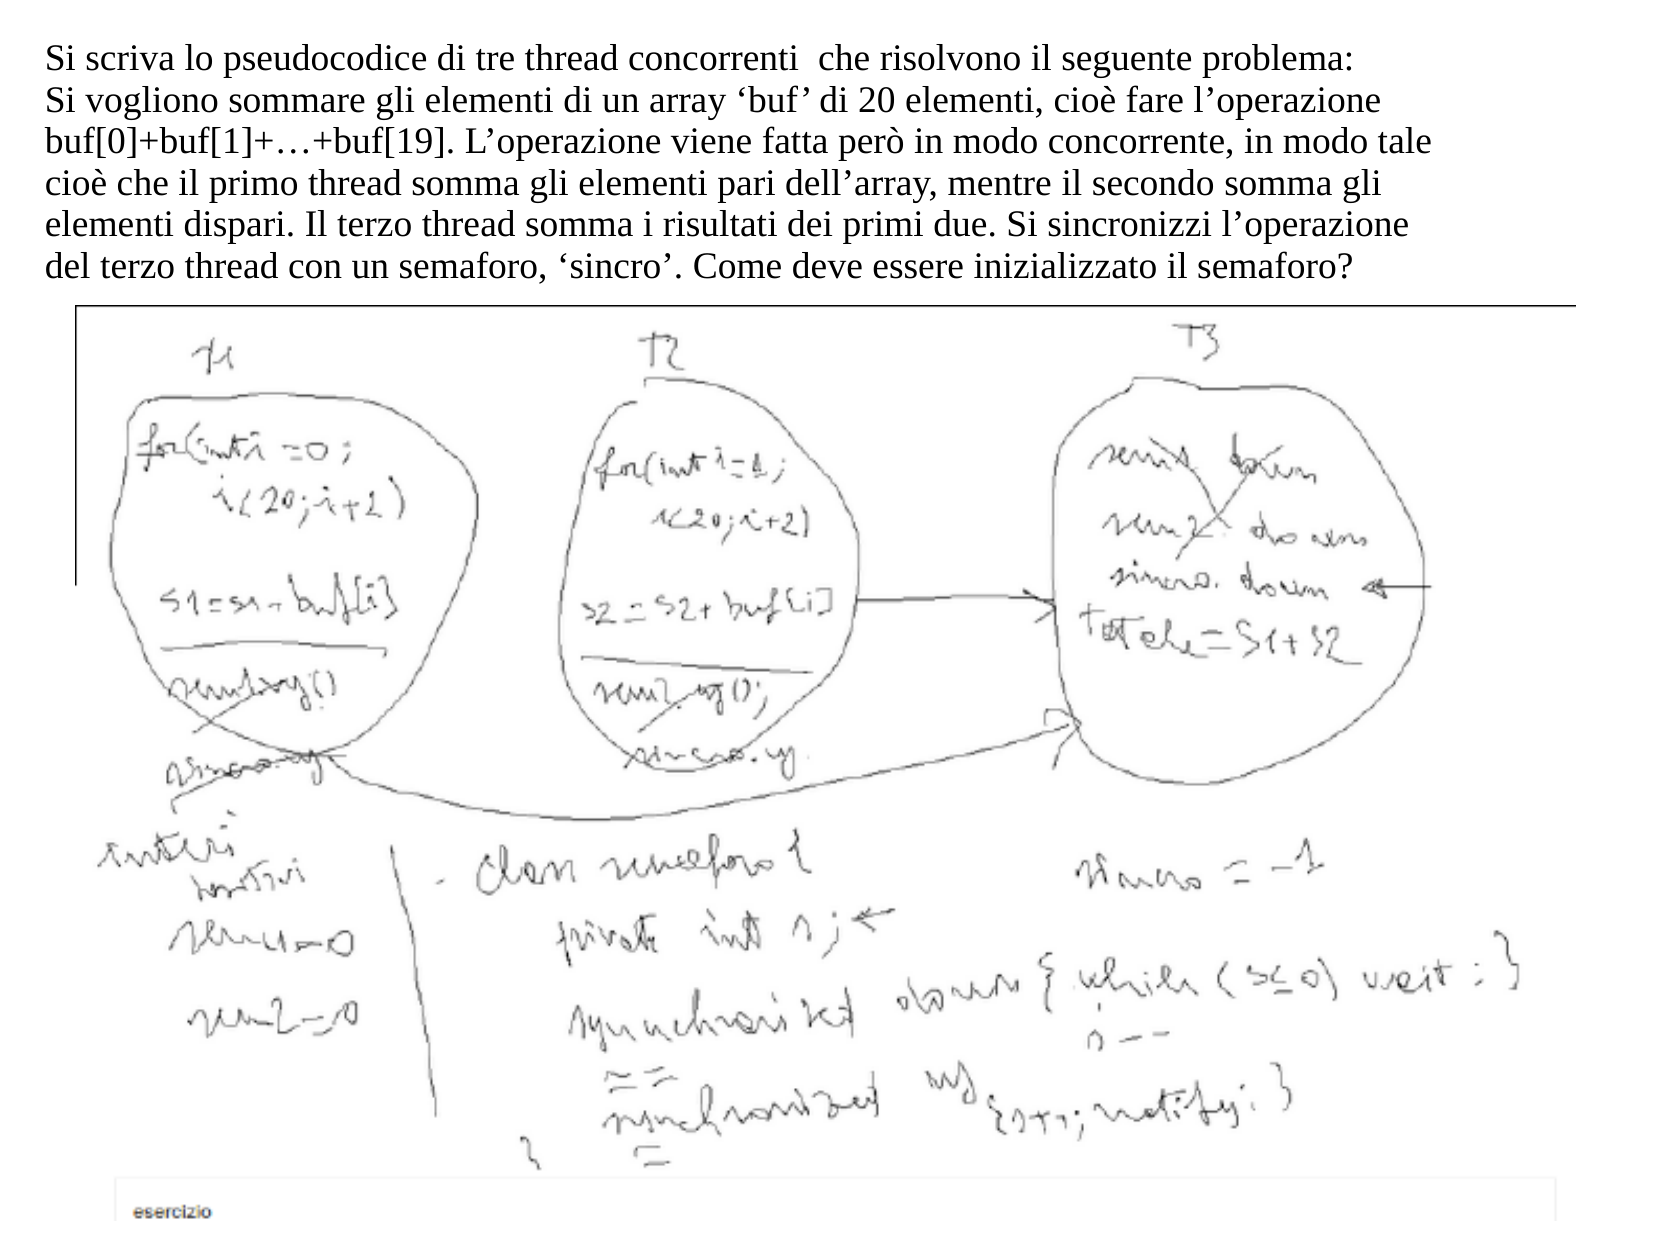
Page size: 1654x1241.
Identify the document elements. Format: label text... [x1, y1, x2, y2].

text_box Si scriva lo pseudocodice di tre thread concorrenti che risolvono il seguente problema: Si vogliono sommare gli elementi di un array ‘buf’ di 20 elementi, cioè fare l’operazione buf[0]+buf[1]+…+buf[19]. L’operazione viene fatta però in modo concorrente, in modo tale cioè che il primo thread somma gli elementi pari dell’array, mentre il secondo somma gli elementi dispari. Il terzo thread somma i risultati dei primi due. Si sincronizzi l’operazione del terzo thread con un semaforo, ‘sincro’. Come deve essere inizializzato il semaforo? [30, 30, 1636, 336]
picture [75, 305, 1576, 1221]
